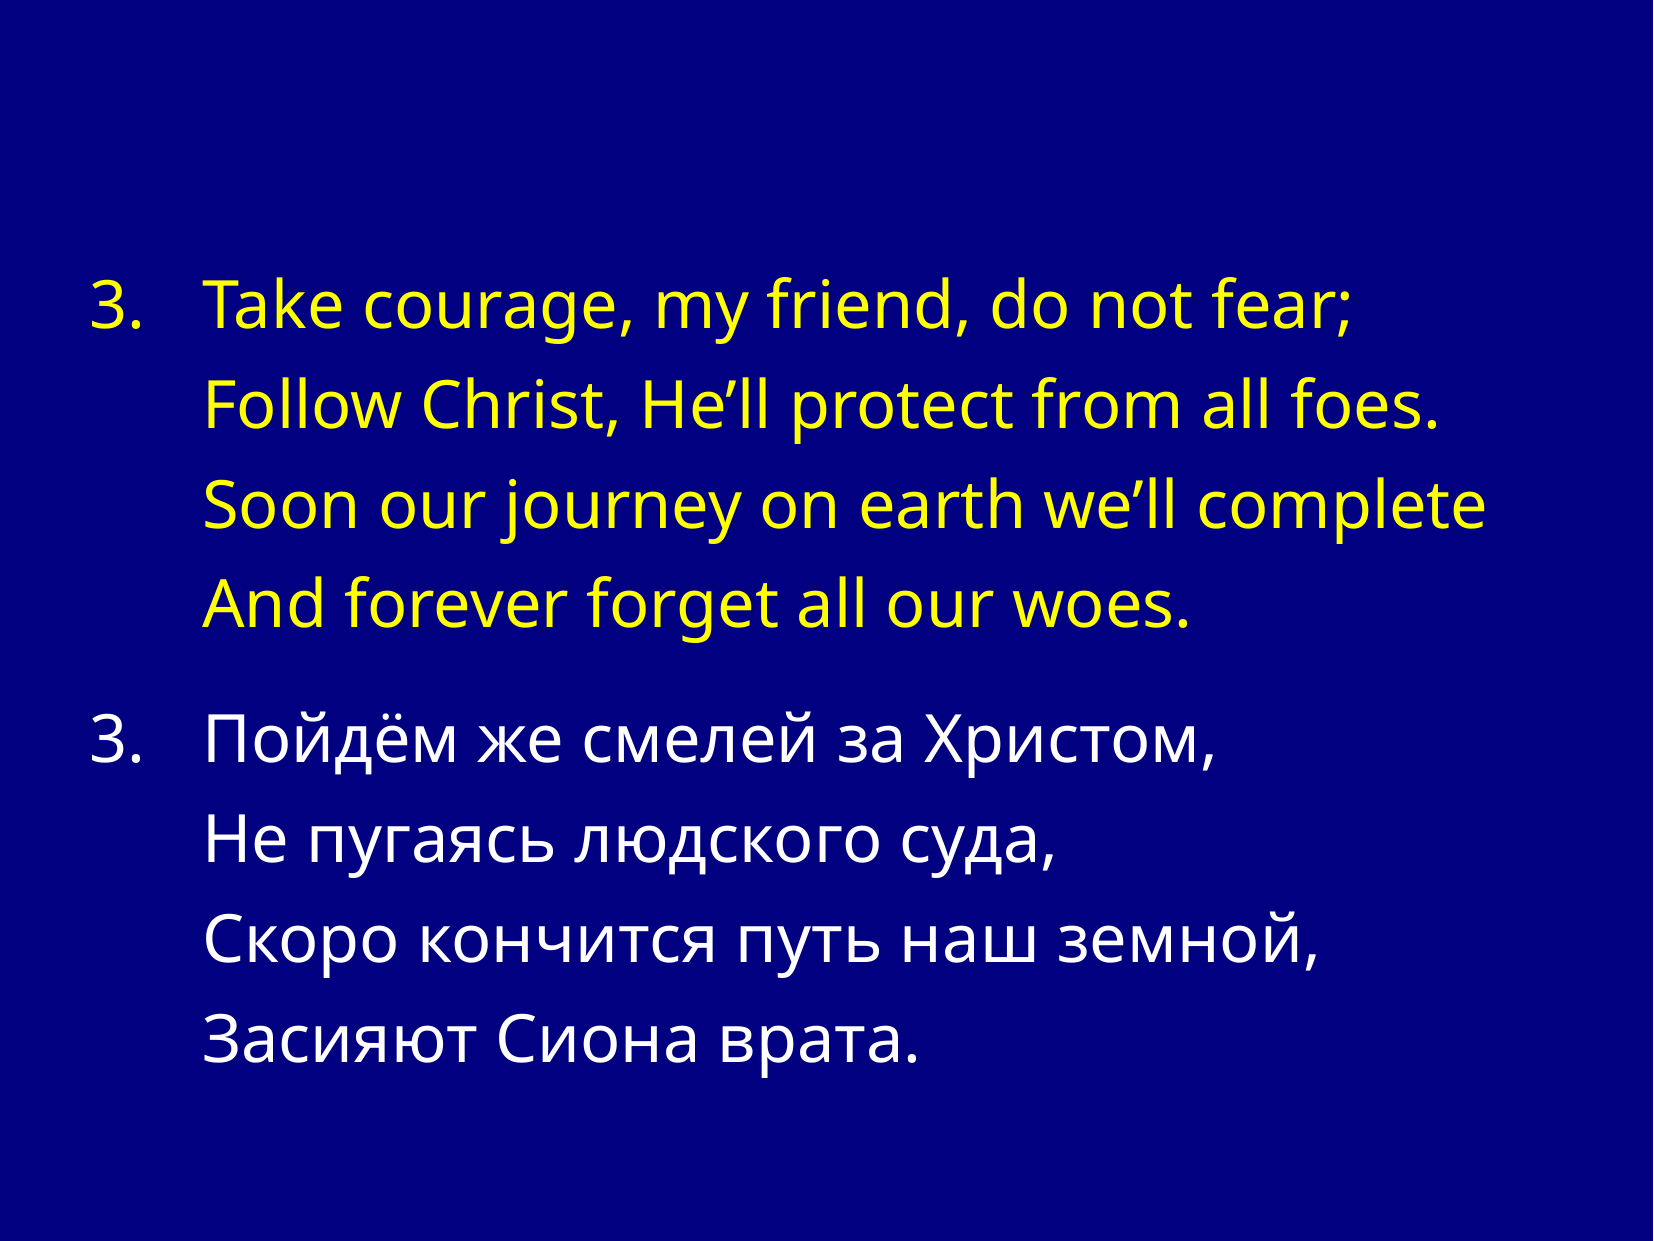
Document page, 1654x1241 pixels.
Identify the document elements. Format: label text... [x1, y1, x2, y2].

text_box 3. Take courage, my friend, do not fear; Follow Christ, He’ll protect from all foes. Soon our journey on earth we’ll complete And forever forget all our woes. [75, 150, 1653, 638]
text_box 3. Пойдём же смелей за Христом, Не пугаясь людского суда, Скоро кончится путь наш земной, Засияют Сиона врата. [75, 675, 1576, 1163]
